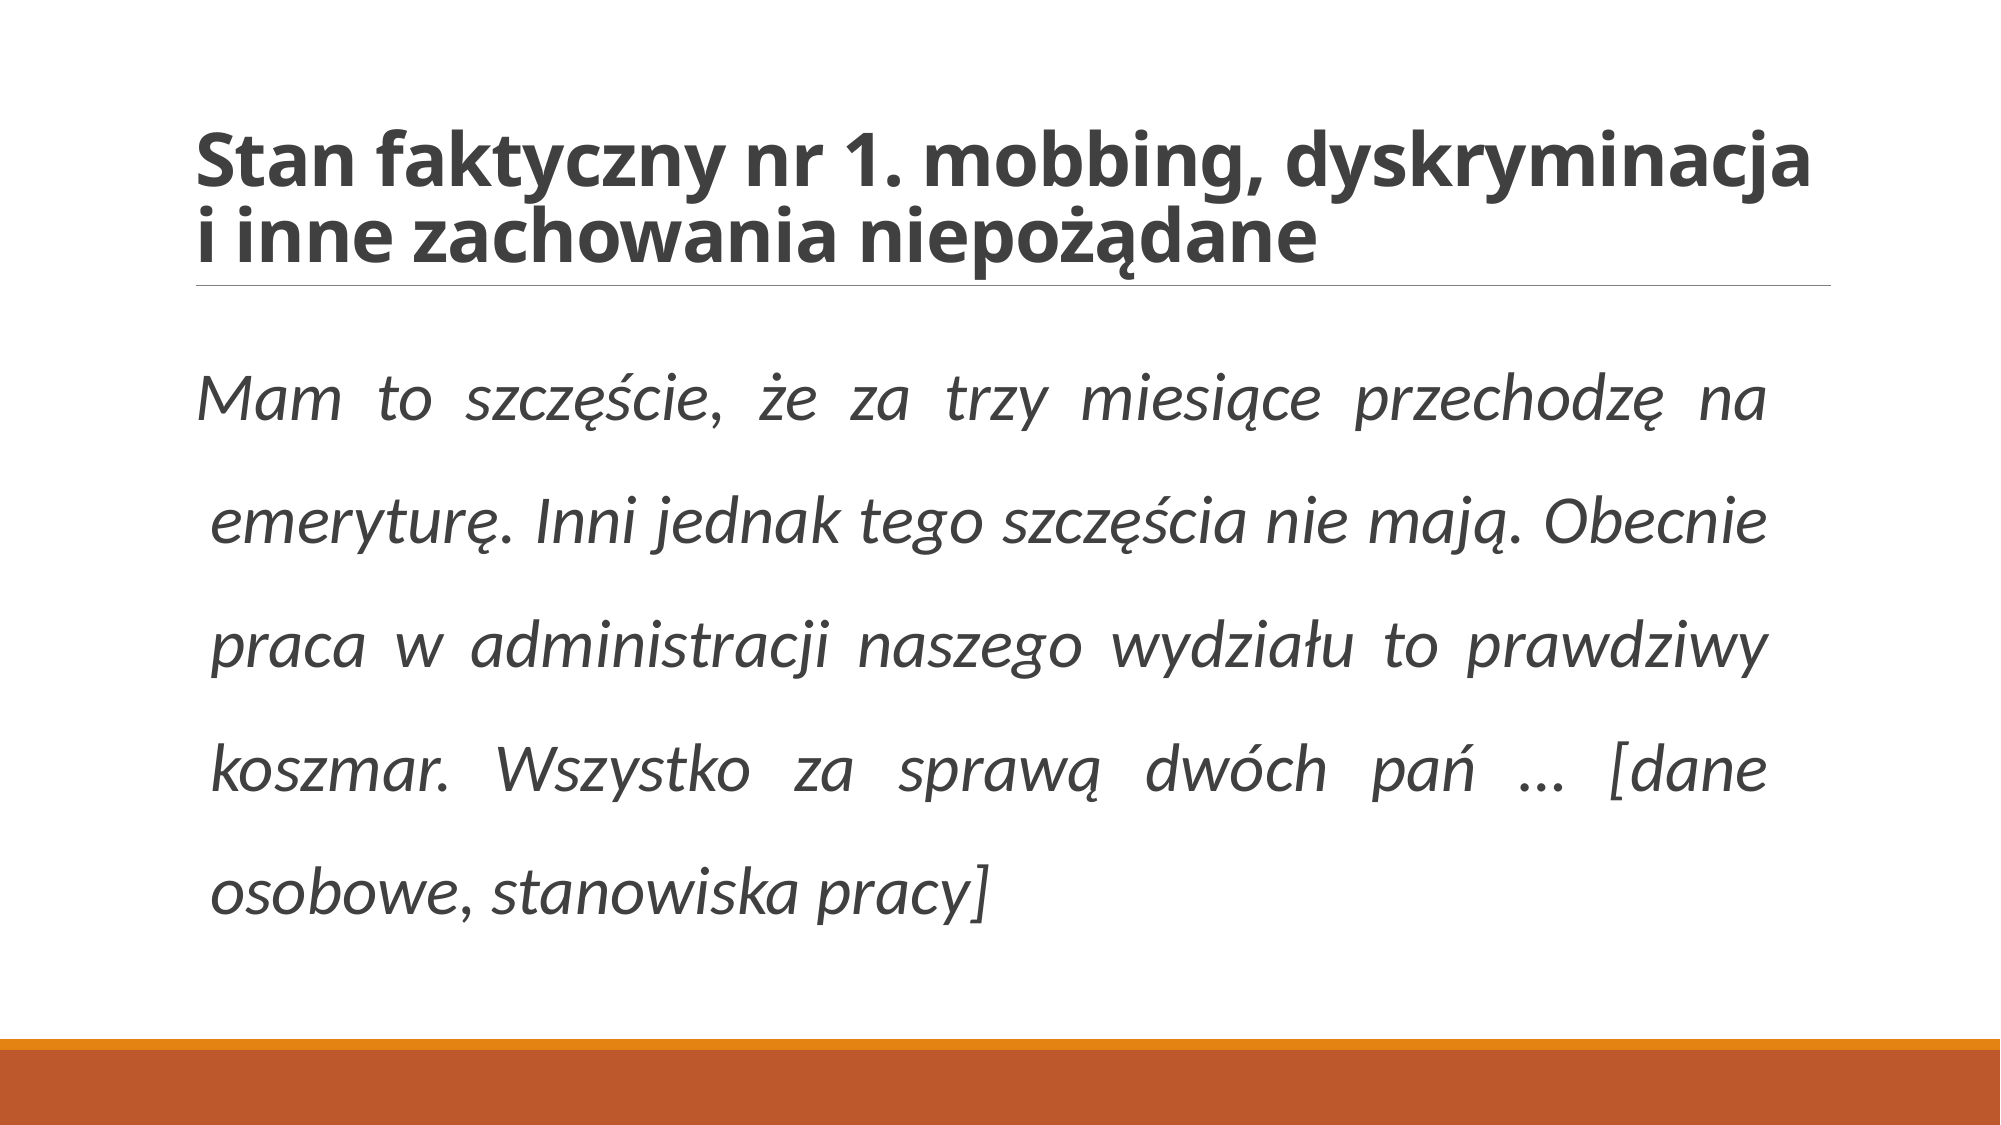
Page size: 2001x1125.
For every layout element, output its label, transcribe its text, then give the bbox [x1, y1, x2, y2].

list Mam to szczęście, że za trzy miesiące przechodzę na emeryturę. Inni jednak tego szczęścia nie mają. Obecnie praca w administracji naszego wydziału to prawdziwy koszmar. Wszystko za sprawą dwóch pań … [dane osobowe, stanowiska pracy] [180, 302, 1831, 963]
title Stan faktyczny nr 1. mobbing, dyskryminacja i inne zachowania niepożądane [180, 47, 1831, 286]
